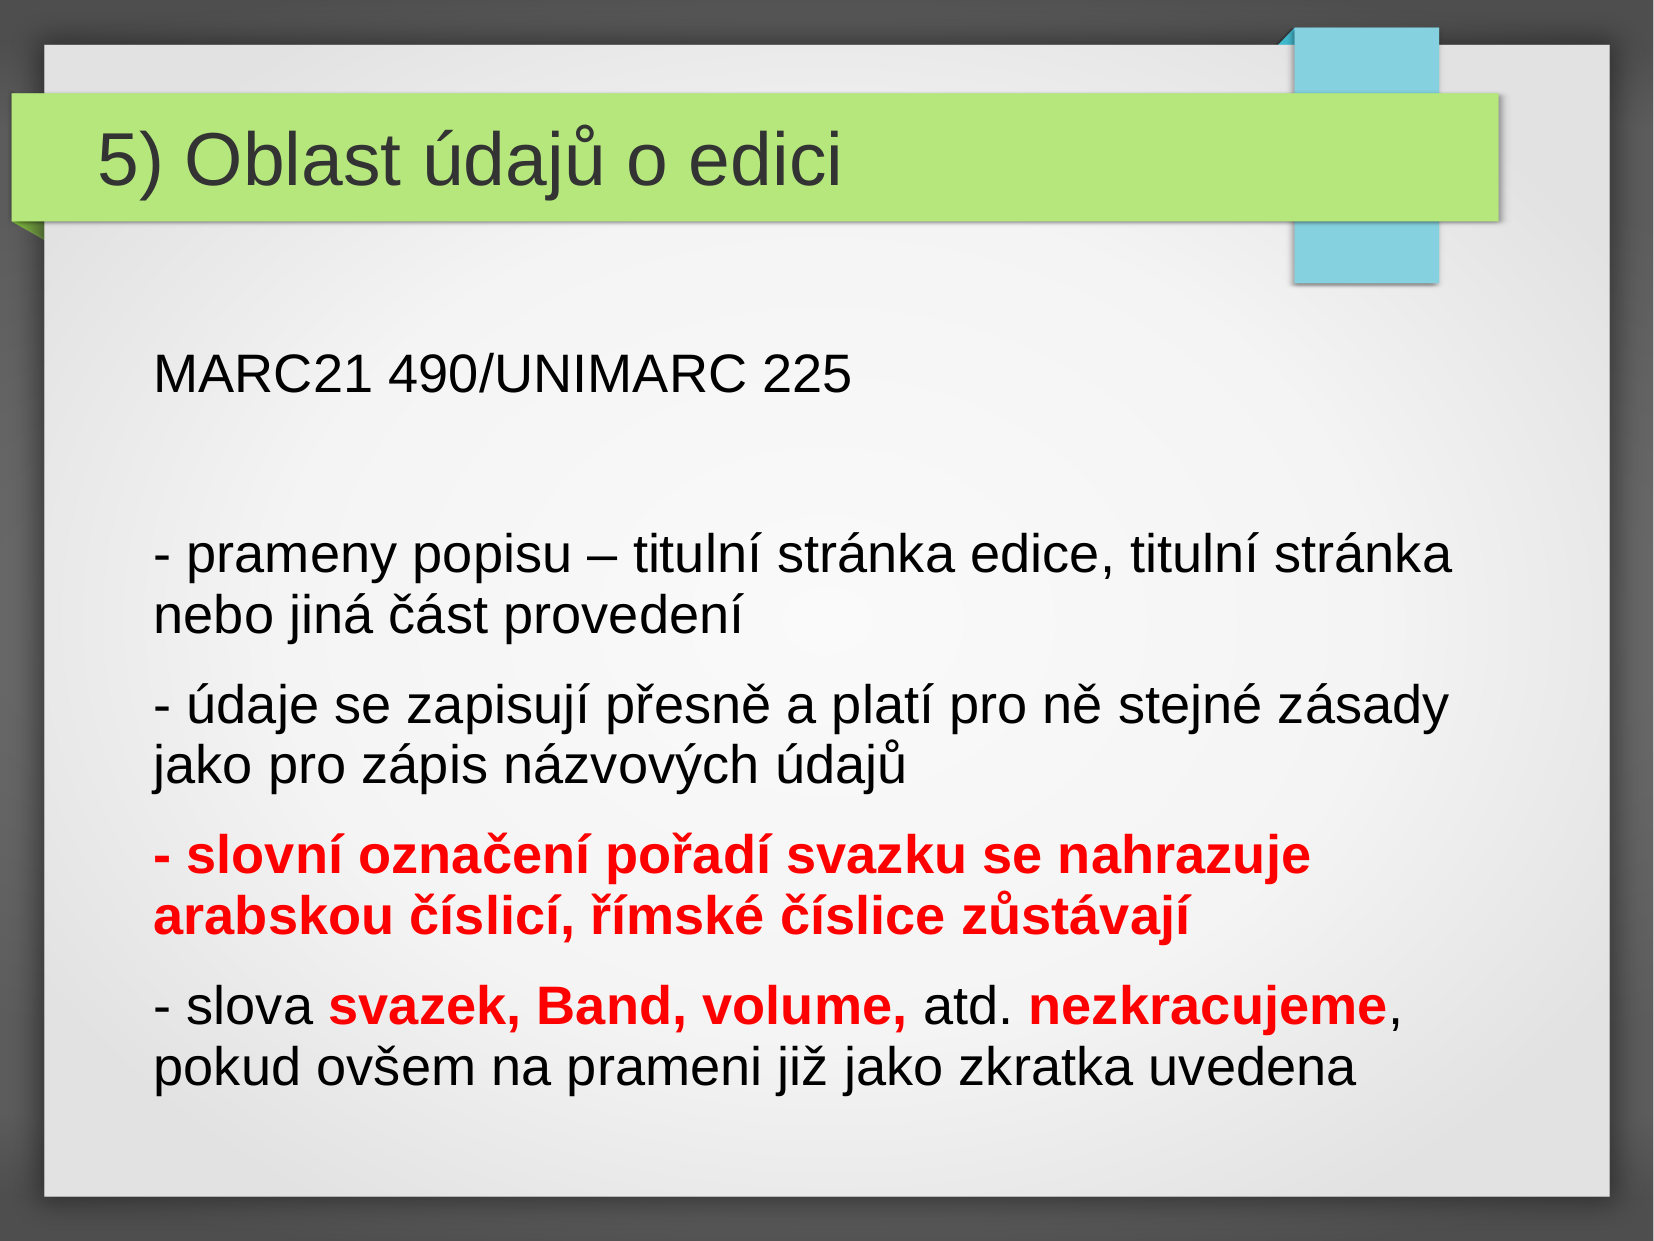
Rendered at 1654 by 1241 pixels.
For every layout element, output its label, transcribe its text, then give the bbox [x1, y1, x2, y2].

picture [0, 0, 1654, 1241]
title 5) Oblast údajů o edici [70, 106, 1229, 213]
list MARC21 490/UNIMARC 225 - prameny popisu – titulní stránka edice, titulní stránka nebo jiná část provedení - údaje se zapisují přesně a platí pro ně stejné zásady jako pro zápis názvových údajů - slovní označení pořadí svazku se nahrazuje arabskou číslicí, římské číslice zůstávají - slova svazek, Band, volume, atd. nezkracujeme, pokud ovšem na prameni již jako zkratka uvedena [82, 343, 1538, 1063]
